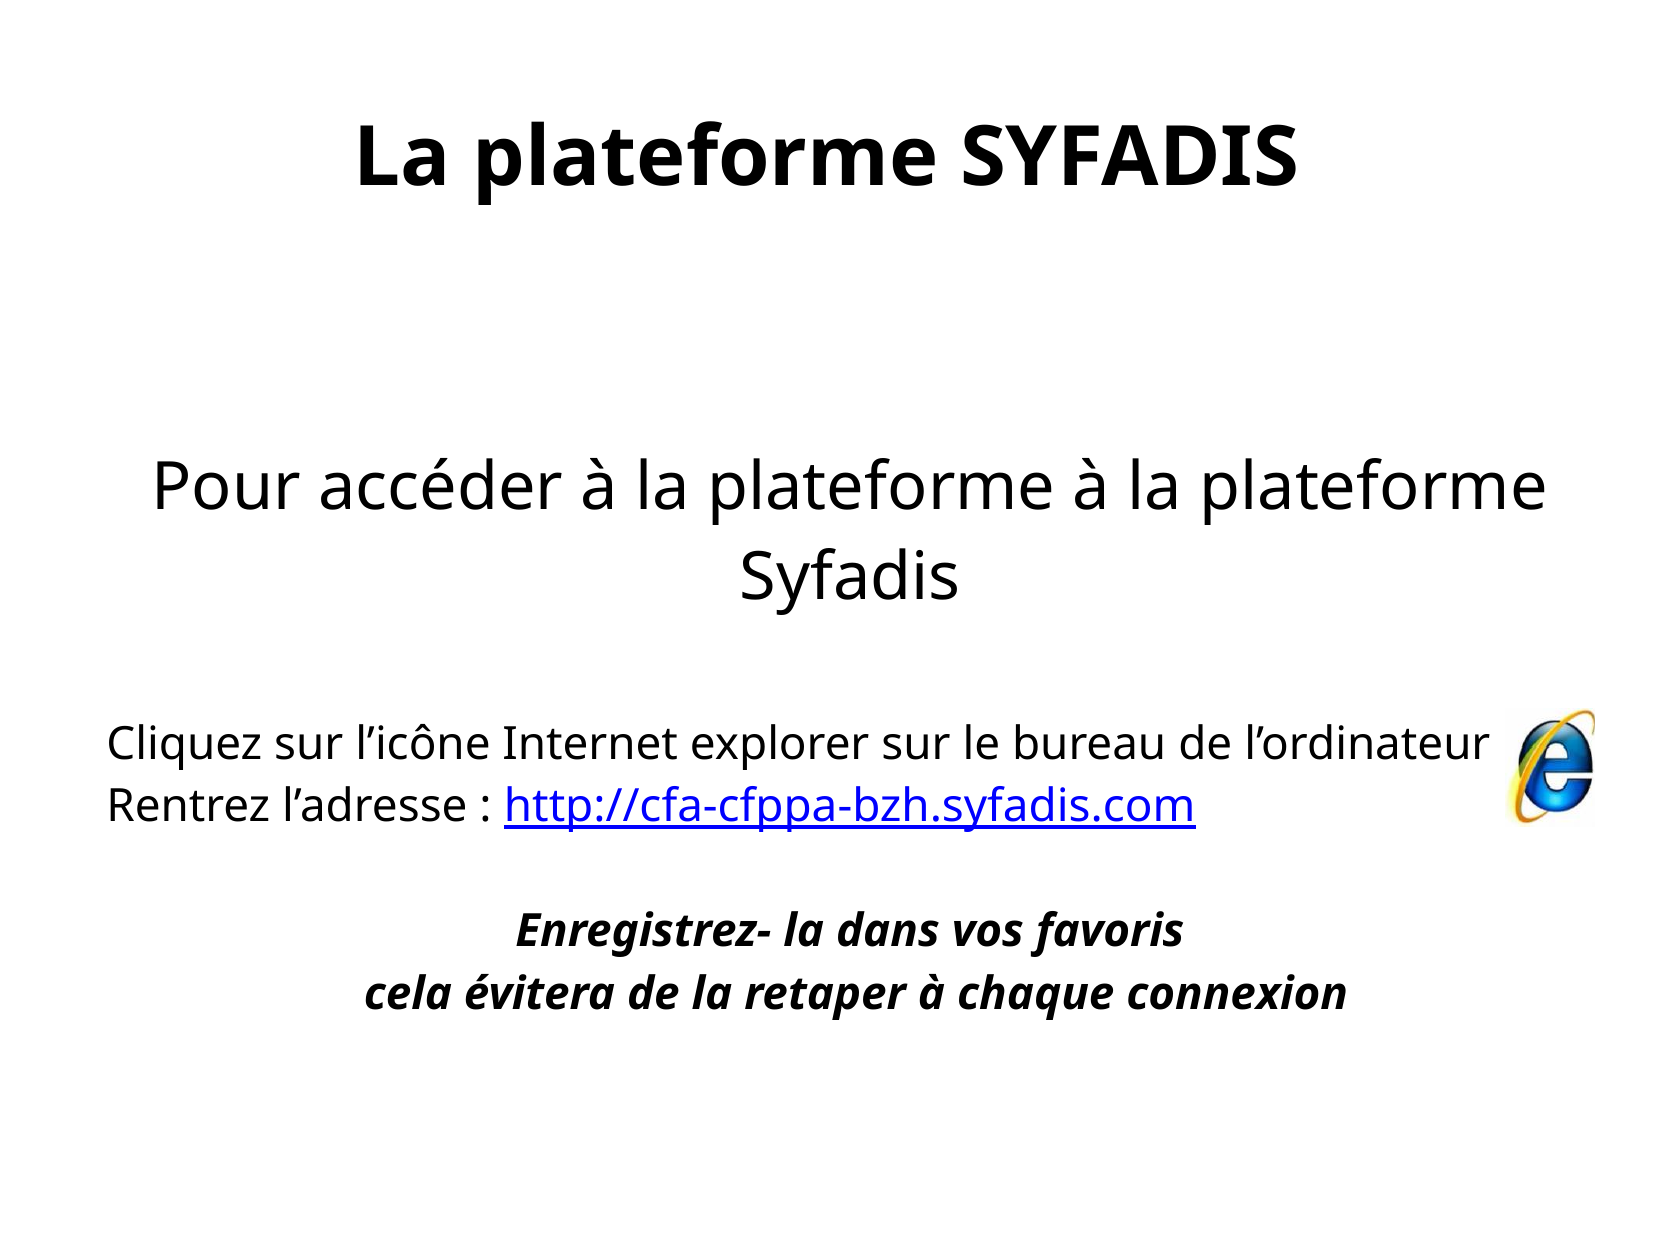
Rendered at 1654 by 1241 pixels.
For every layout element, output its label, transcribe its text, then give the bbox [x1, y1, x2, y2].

title La plateforme SYFADIS [82, 56, 1571, 250]
picture [1505, 708, 1595, 827]
subtitle Pour accéder à la plateforme à la plateforme Syfadis Cliquez sur l’icône Internet explorer sur le bureau de l’ordinateur Rentrez l’adresse : http://cfa-cfppa-bzh.syfadis.com Enregistrez- la dans vos favoris cela évitera de la retaper à chaque connexion [106, 206, 1595, 1241]
